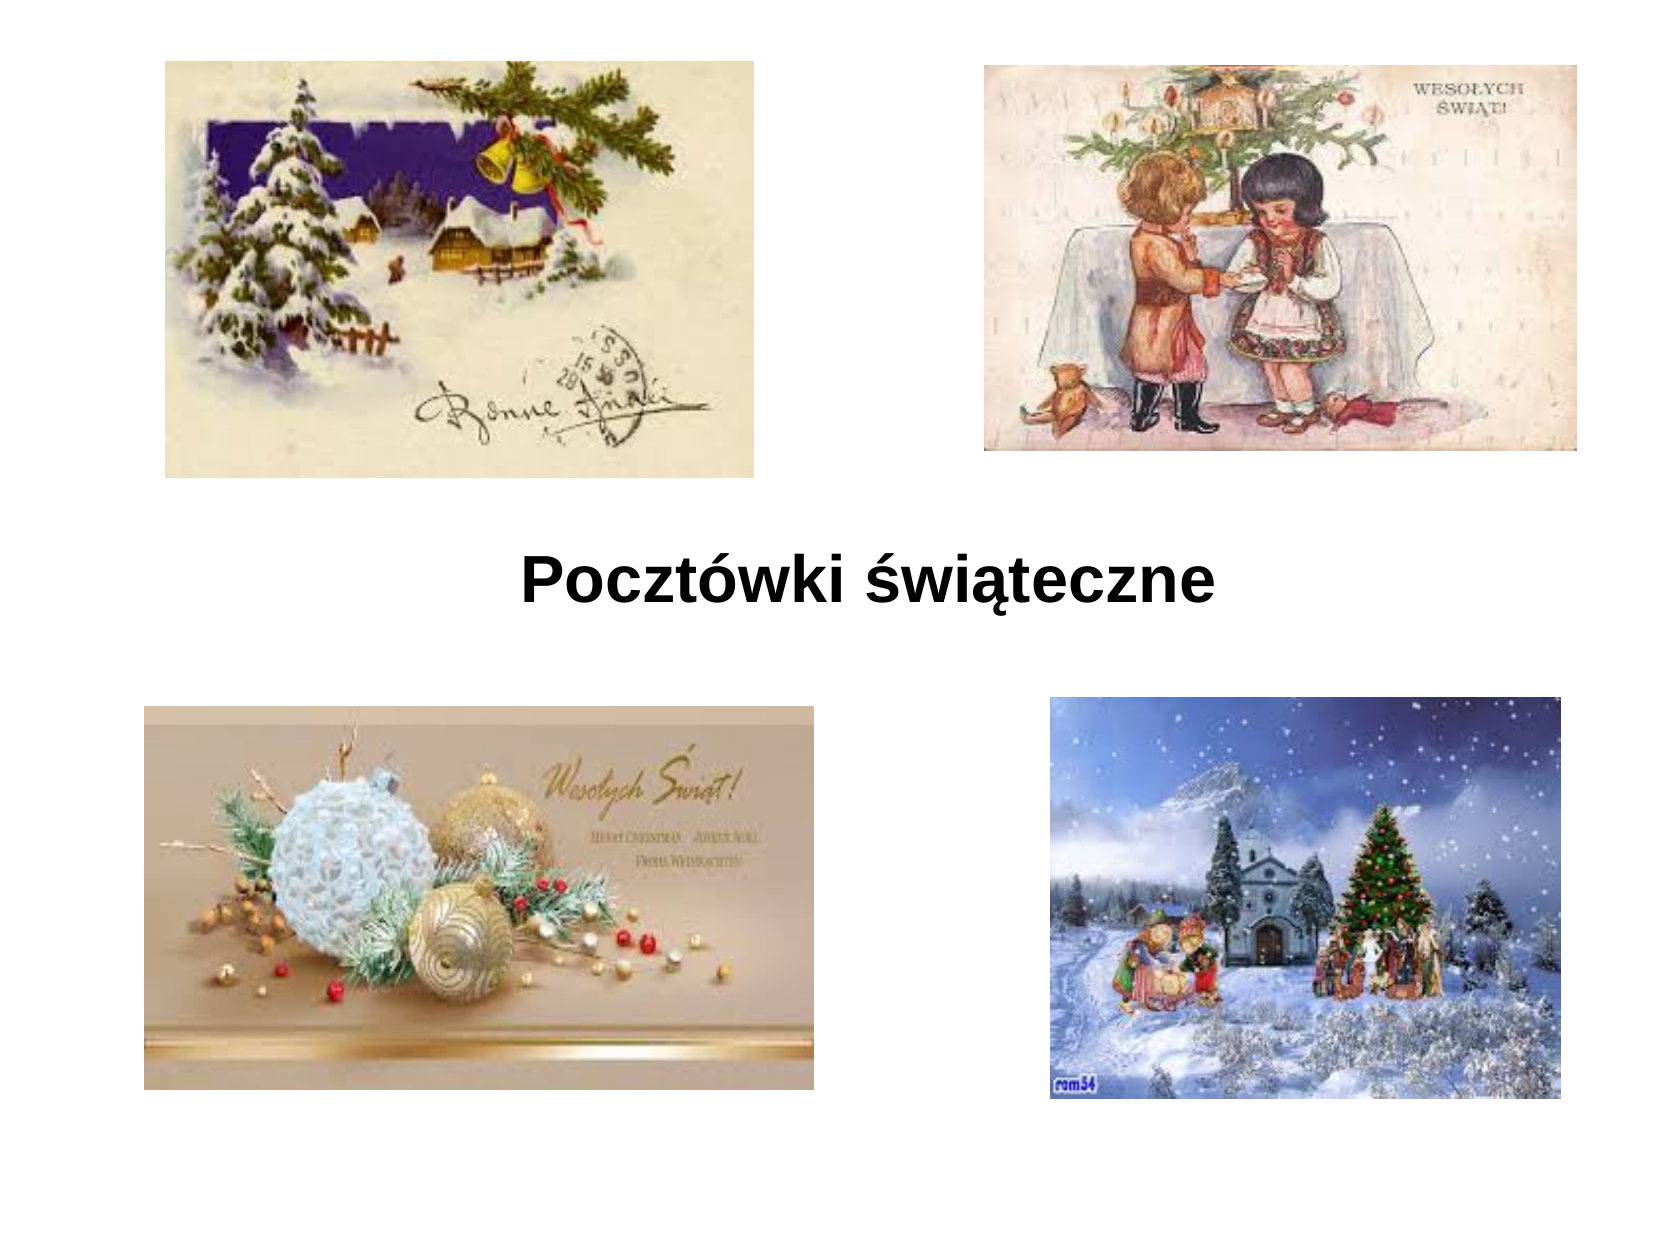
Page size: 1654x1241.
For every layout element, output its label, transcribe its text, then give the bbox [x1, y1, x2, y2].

subtitle Pocztówki świąteczne [124, 56, 1613, 1102]
picture [1050, 697, 1561, 1099]
picture [144, 706, 814, 1090]
picture [984, 65, 1577, 451]
picture [165, 61, 754, 479]
